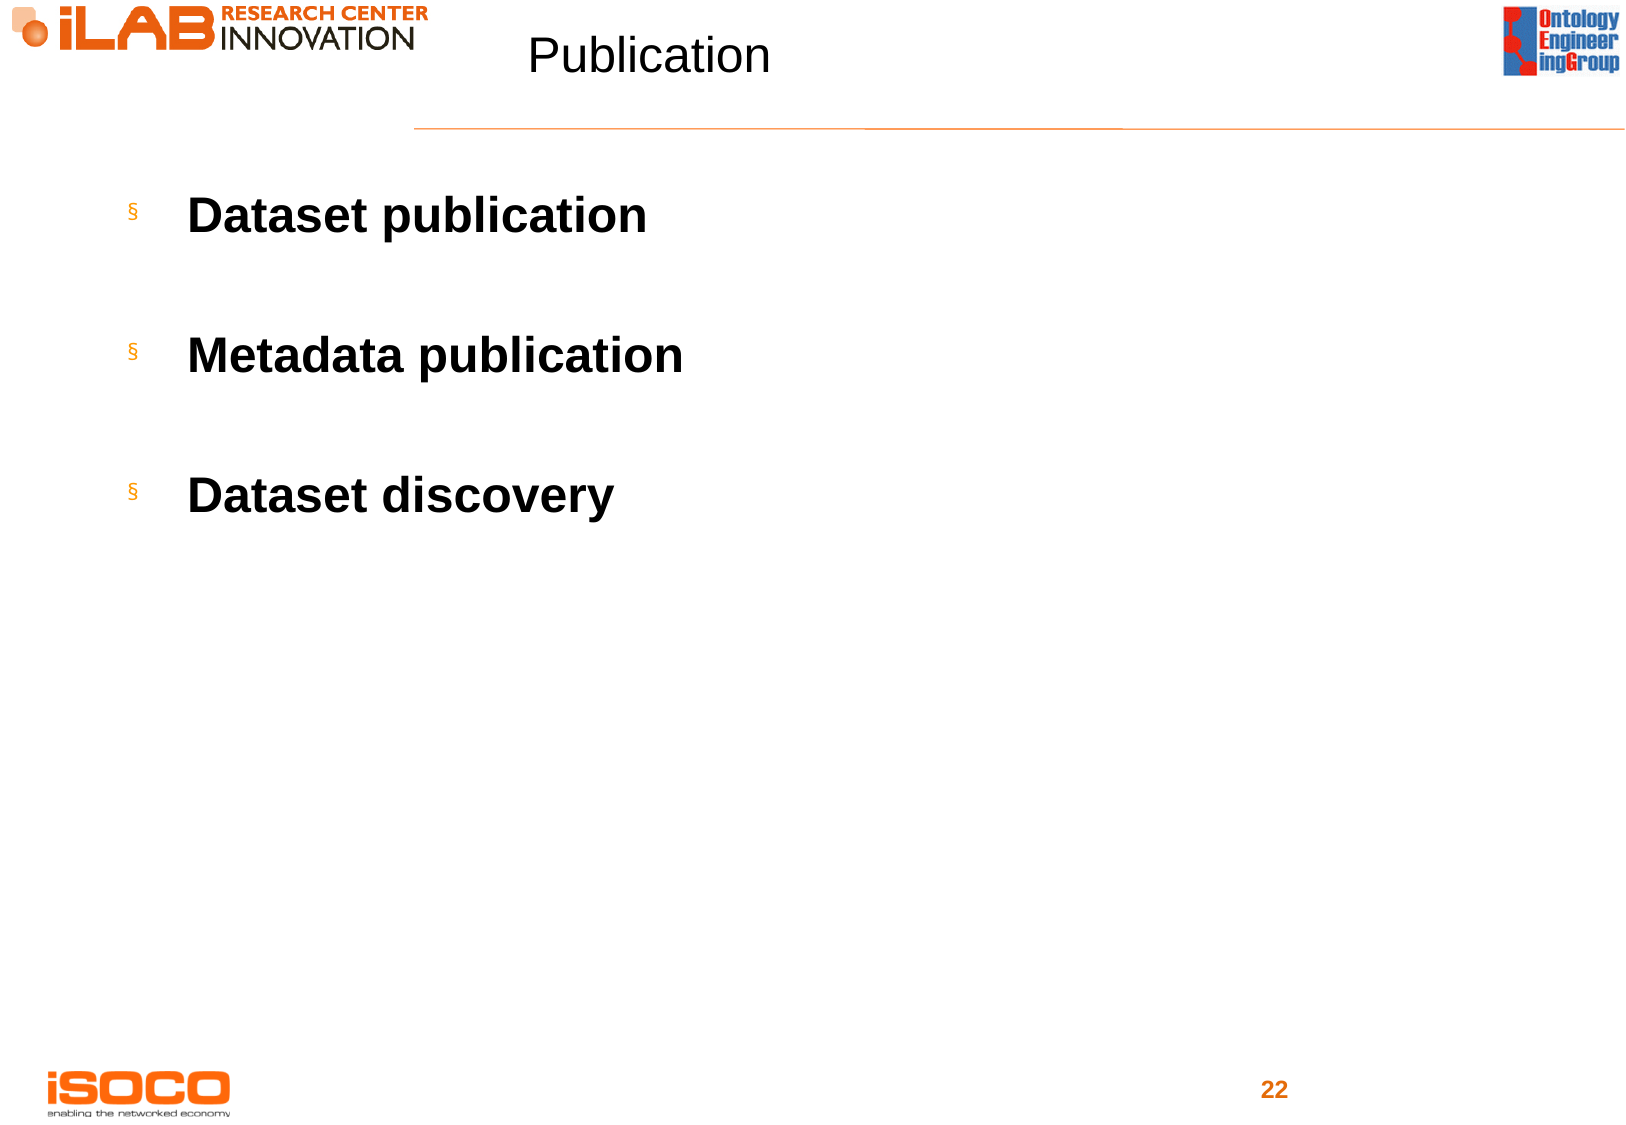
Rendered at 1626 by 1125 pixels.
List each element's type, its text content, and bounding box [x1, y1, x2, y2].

picture [1501, 5, 1620, 77]
list Publication [452, 14, 1501, 65]
picture [47, 1071, 230, 1117]
text_box Dataset publication Metadata publication Dataset discovery [112, 174, 1388, 1038]
picture [5, 0, 435, 55]
